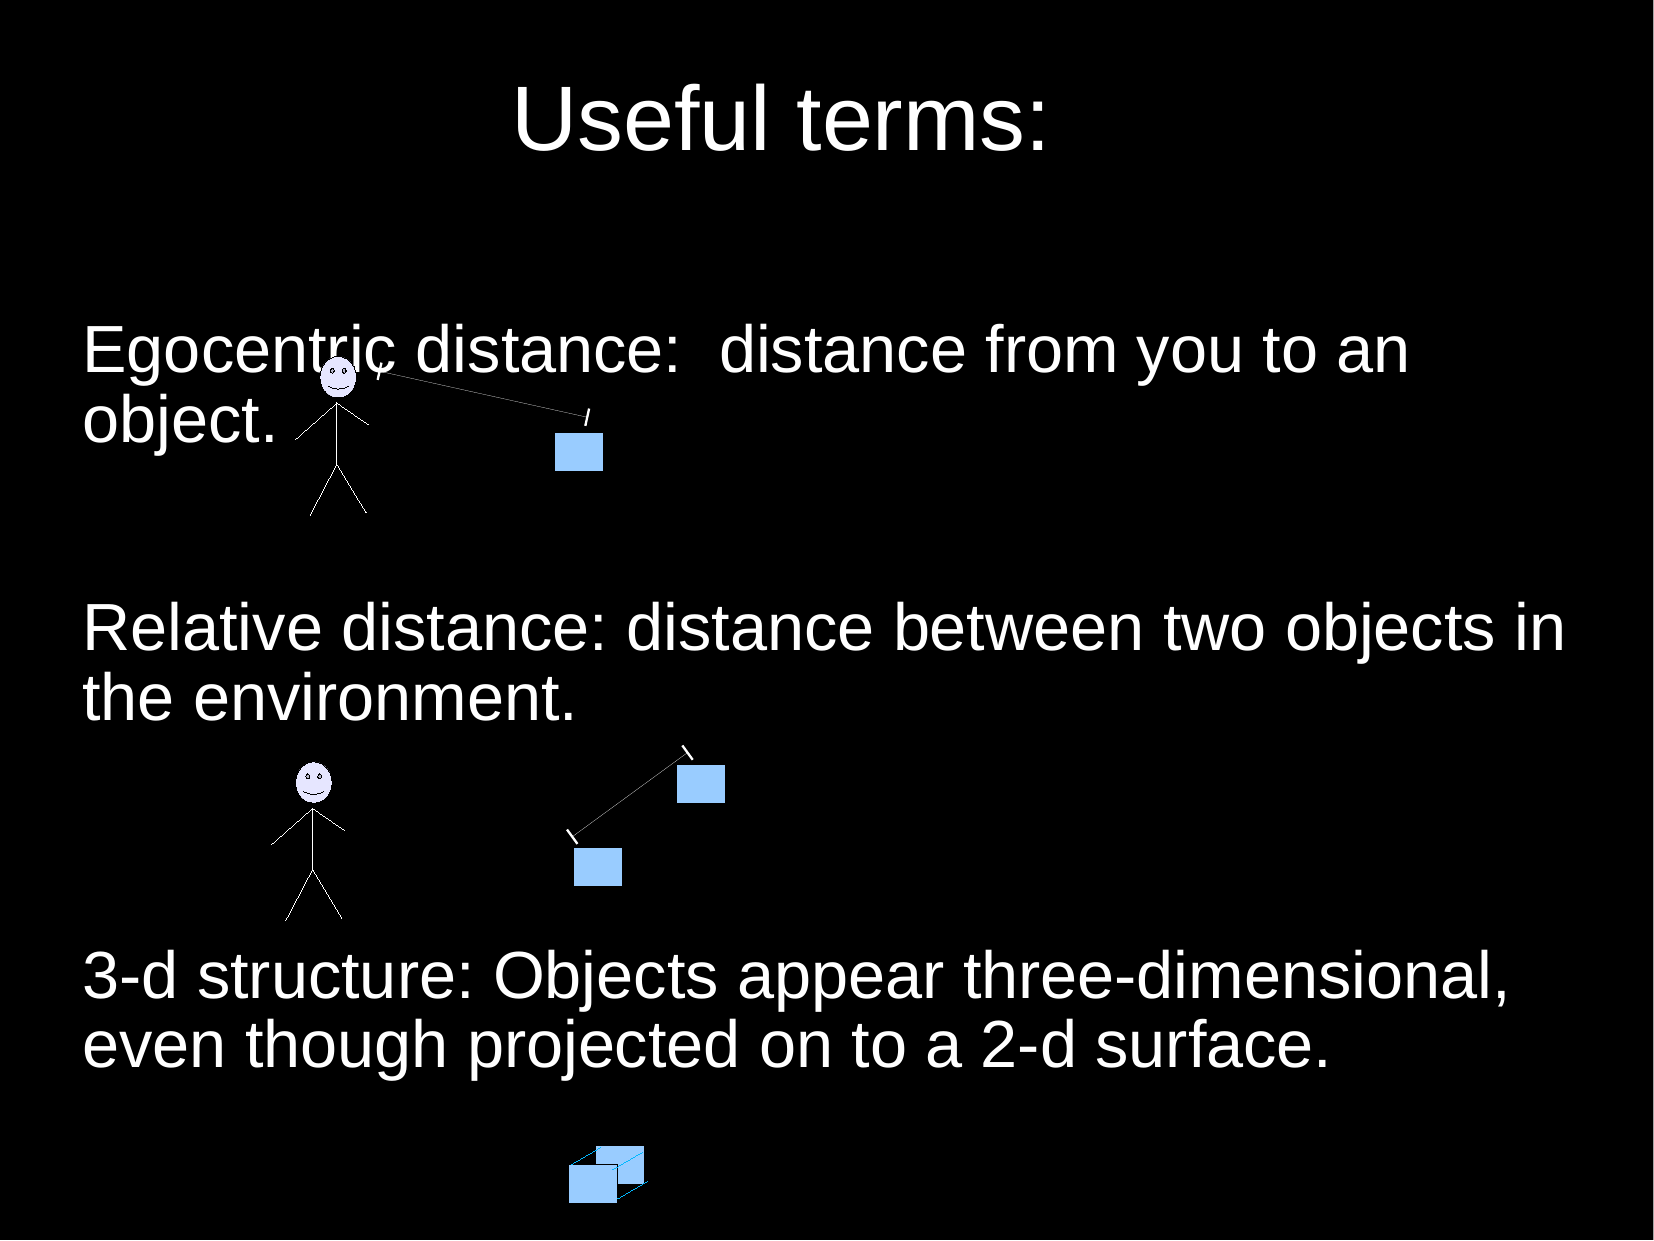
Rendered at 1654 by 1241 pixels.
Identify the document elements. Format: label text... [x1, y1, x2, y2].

text_box [295, 761, 333, 804]
text_box [573, 847, 623, 887]
text_box [676, 764, 726, 804]
text_box [568, 1145, 645, 1204]
title Useful terms: [37, 17, 1526, 226]
text_box [554, 432, 604, 472]
subtitle Egocentric distance: distance from you to an object. Relative distance: distance between two objects in the environment. 3-d structure: Objects appear three-dimensional, even though projected on to a 2-d surface. [82, 213, 1571, 1186]
text_box [319, 356, 357, 398]
